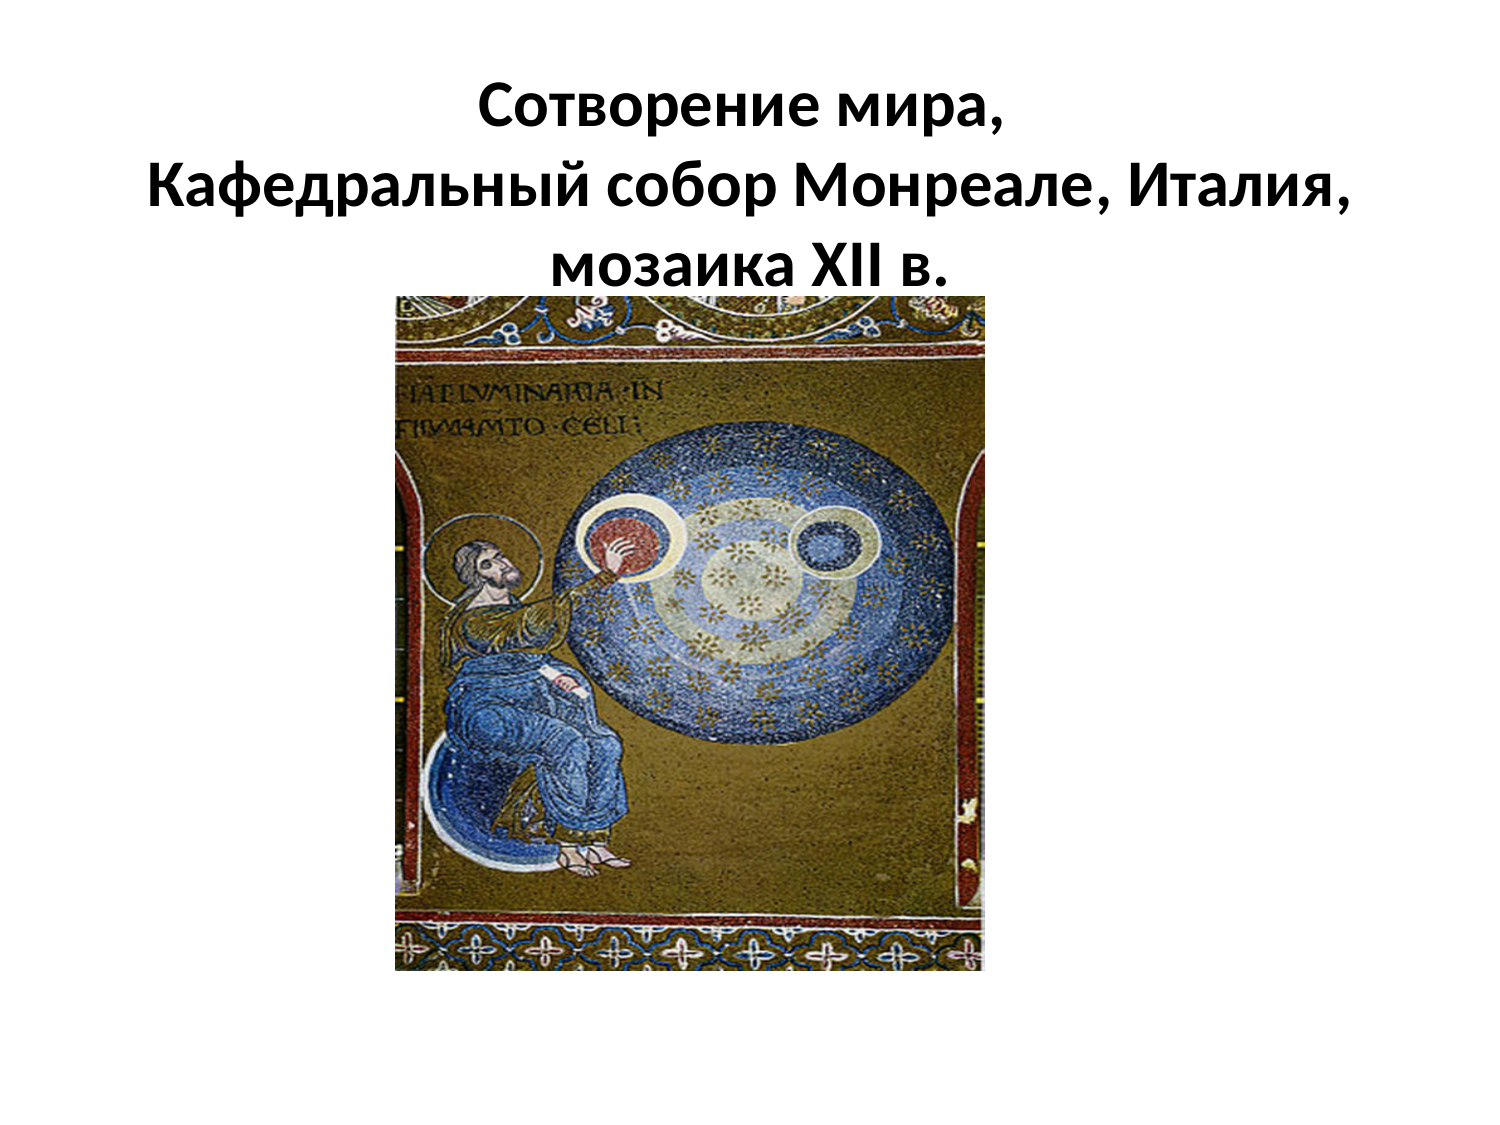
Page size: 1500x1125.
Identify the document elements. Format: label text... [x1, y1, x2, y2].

title Сотворение мира, Кафедральный собор Монреале, Италия, мозаика XII в. [75, 0, 1426, 233]
picture [395, 296, 985, 971]
